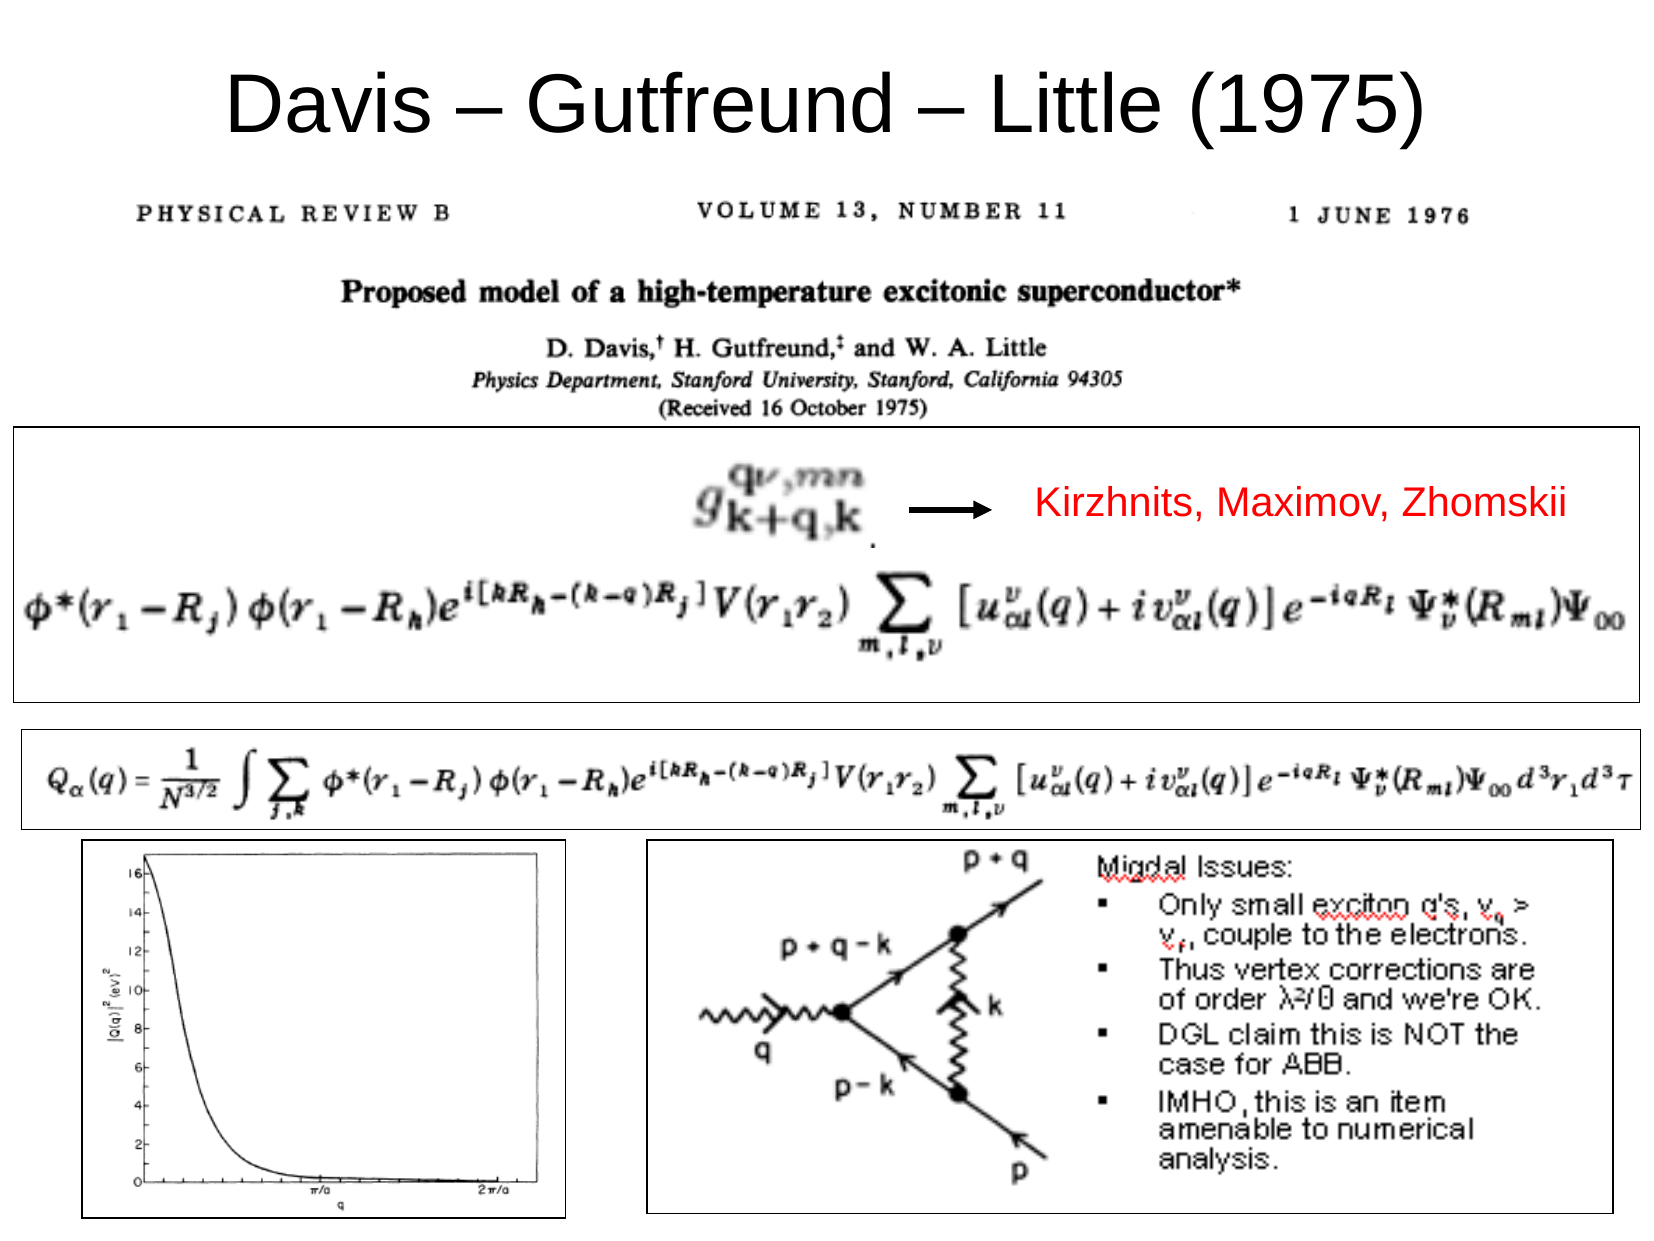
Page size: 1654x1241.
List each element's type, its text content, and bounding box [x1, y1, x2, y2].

picture [16, 560, 1629, 662]
text_box Kirzhnits, Maximov, Zhomskii [1019, 471, 1626, 533]
picture [22, 730, 1640, 829]
picture [82, 840, 565, 1218]
picture [124, 192, 1494, 426]
picture [124, 428, 1494, 432]
picture [688, 446, 882, 548]
picture [647, 840, 1613, 1213]
title Davis – Gutfreund – Little (1975) [82, 0, 1571, 207]
